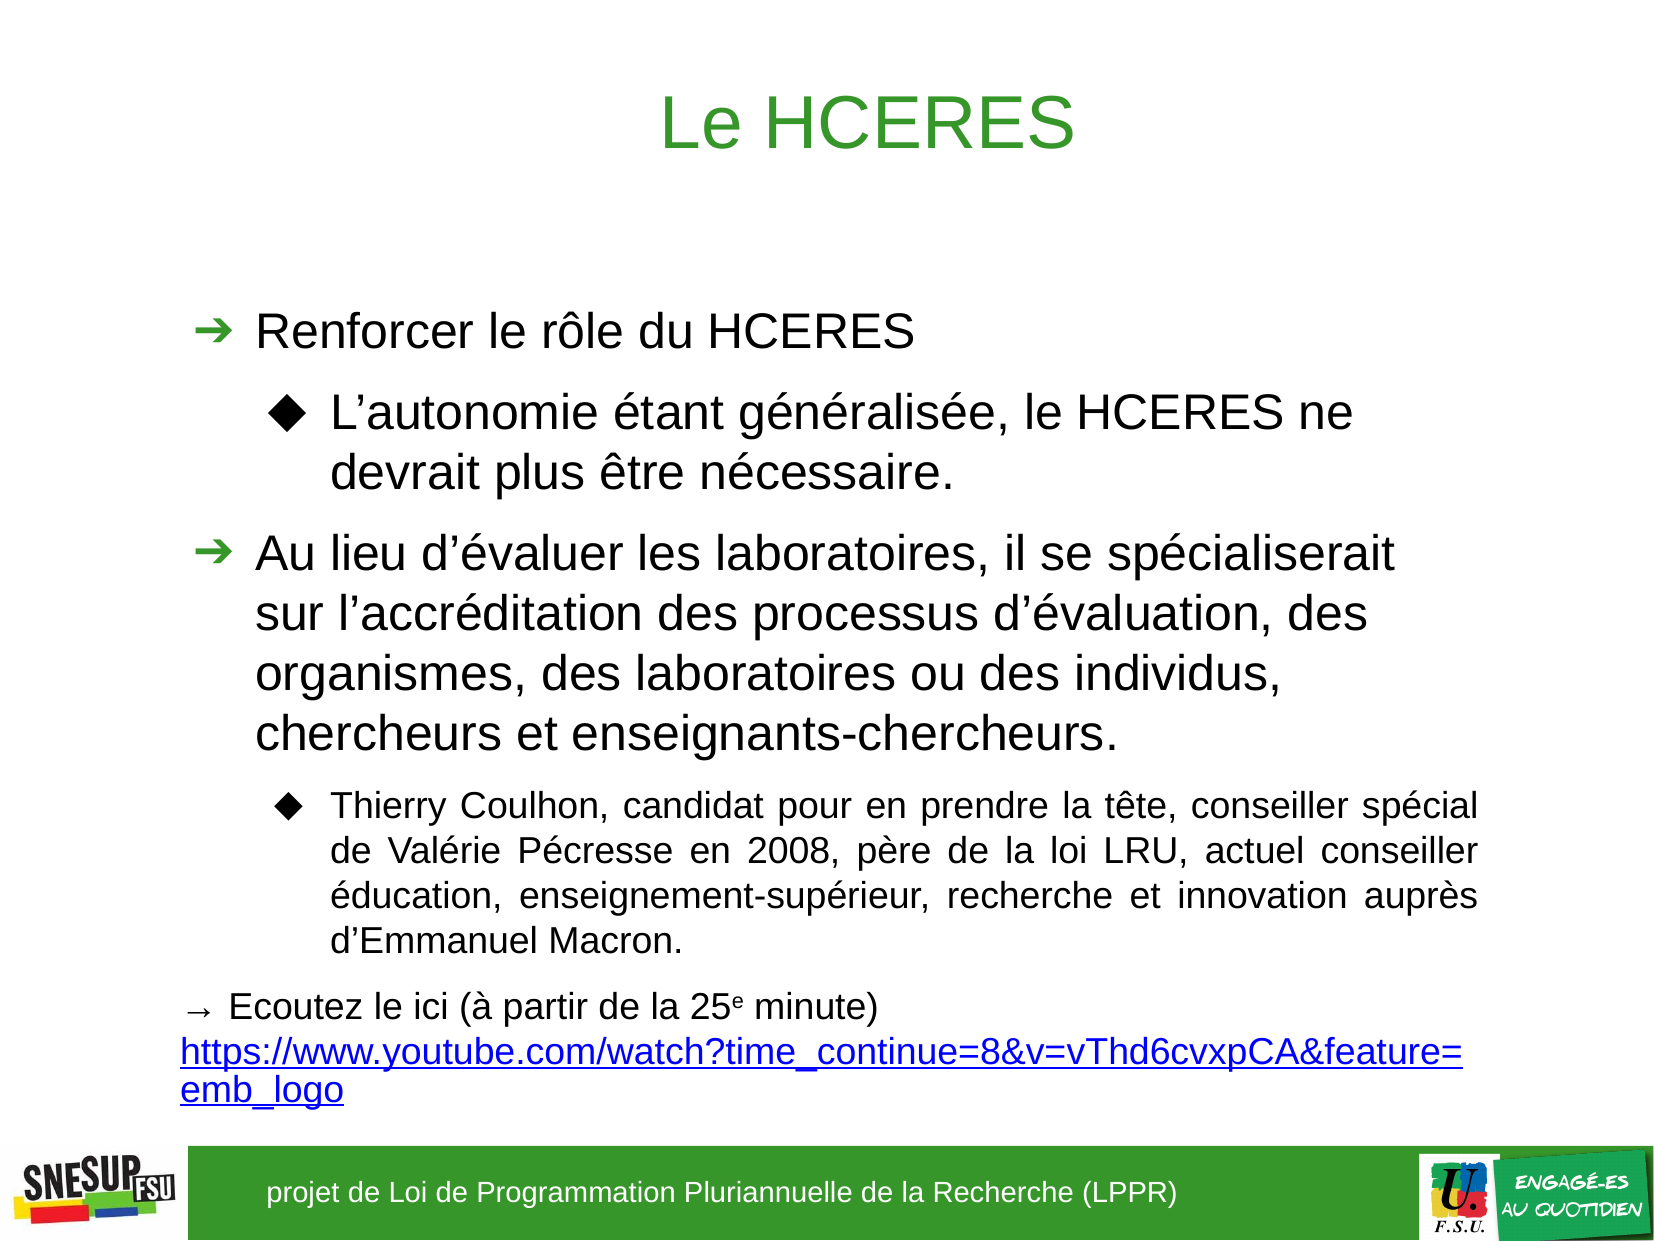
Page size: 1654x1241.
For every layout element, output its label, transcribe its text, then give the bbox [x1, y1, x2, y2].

text_box Renforcer le rôle du HCERES L’autonomie étant généralisée, le HCERES ne devrait plus être nécessaire. Au lieu d’évaluer les laboratoires, il se spécialiserait sur l’accréditation des processus d’évaluation, des organismes, des laboratoires ou des individus, chercheurs et enseignants-chercheurs. Thierry Coulhon, candidat pour en prendre la tête, conseiller spécial de Valérie Pécresse en 2008, père de la loi LRU, actuel conseiller éducation, enseignement-supérieur, recherche et innovation auprès d’Emmanuel Macron. → Ecoutez le ici (à partir de la 25e minute) https://www.youtube.com/watch?time_continue=8&v=vThd6cvxpCA&feature=emb_logo [165, 283, 1494, 1106]
picture [0, 1145, 188, 1240]
text_box Le HCERES [82, 58, 1654, 214]
picture [1419, 1145, 1654, 1241]
